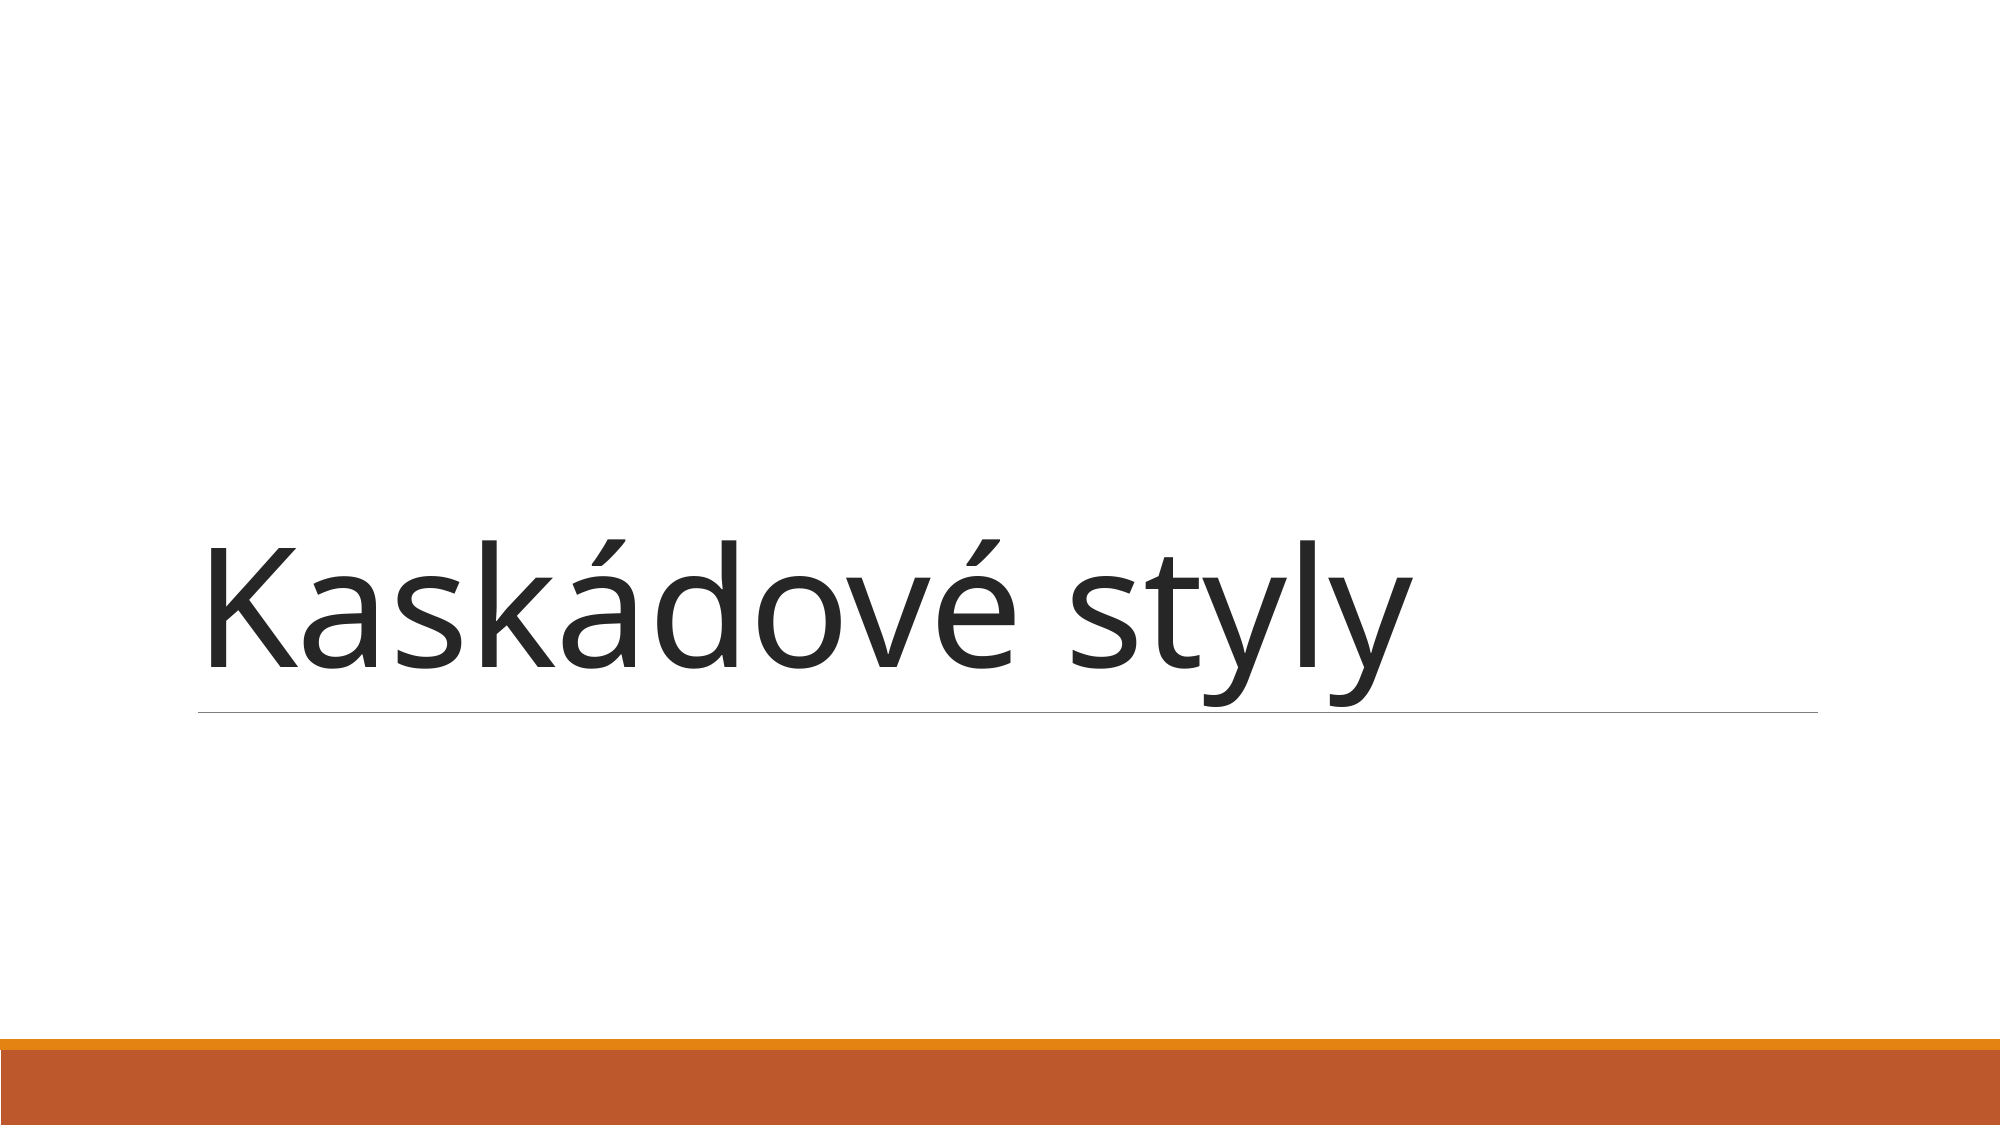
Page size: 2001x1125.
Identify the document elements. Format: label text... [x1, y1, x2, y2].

title Kaskádové styly [180, 124, 1831, 710]
